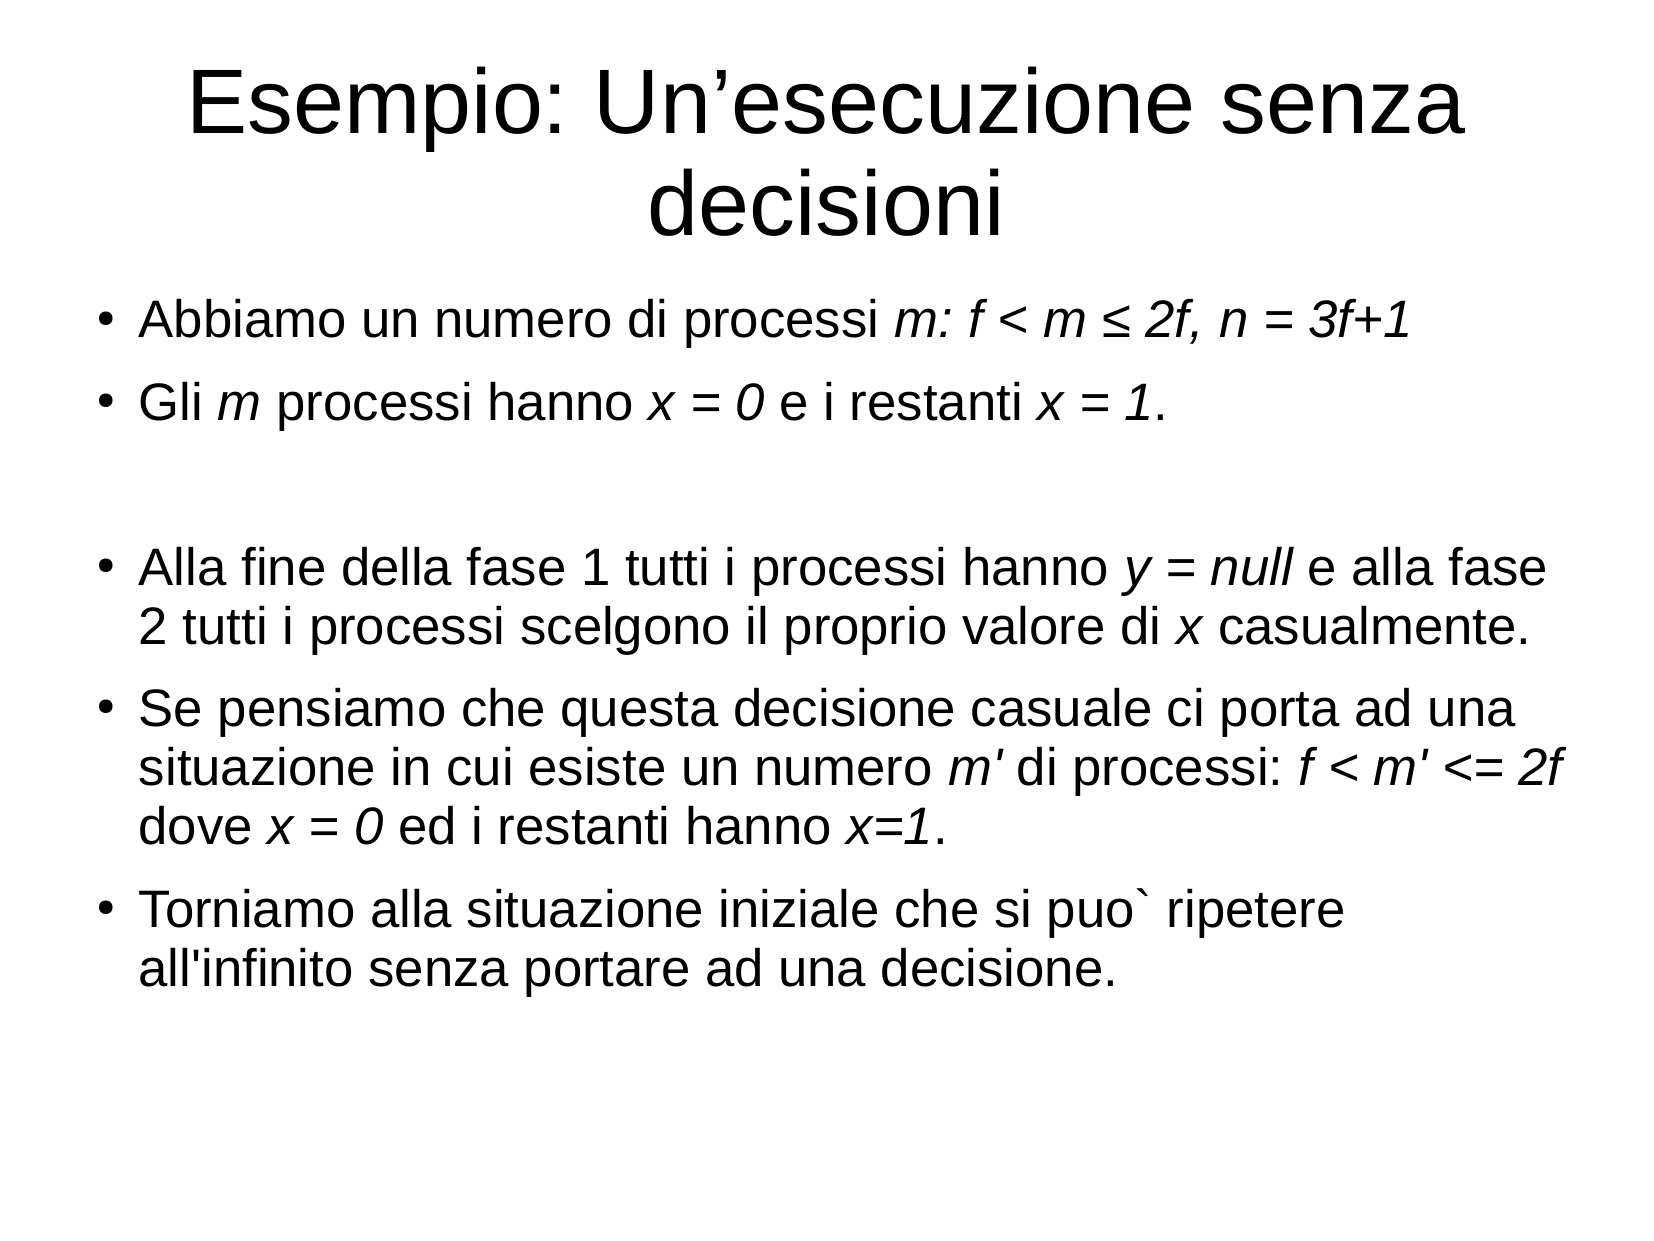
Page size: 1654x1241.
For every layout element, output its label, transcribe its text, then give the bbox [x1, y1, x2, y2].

title Esempio: Un’esecuzione senza decisioni [82, 49, 1571, 257]
list Abbiamo un numero di processi m: f < m ≤ 2f, n = 3f+1 Gli m processi hanno x = 0 e i restanti x = 1. Alla fine della fase 1 tutti i processi hanno y = null e alla fase 2 tutti i processi scelgono il proprio valore di x casualmente. Se pensiamo che questa decisione casuale ci porta ad una situazione in cui esiste un numero m' di processi: f < m' <= 2f dove x = 0 ed i restanti hanno x=1. Torniamo alla situazione iniziale che si puo` ripetere all'infinito senza portare ad una decisione. [82, 290, 1571, 1010]
